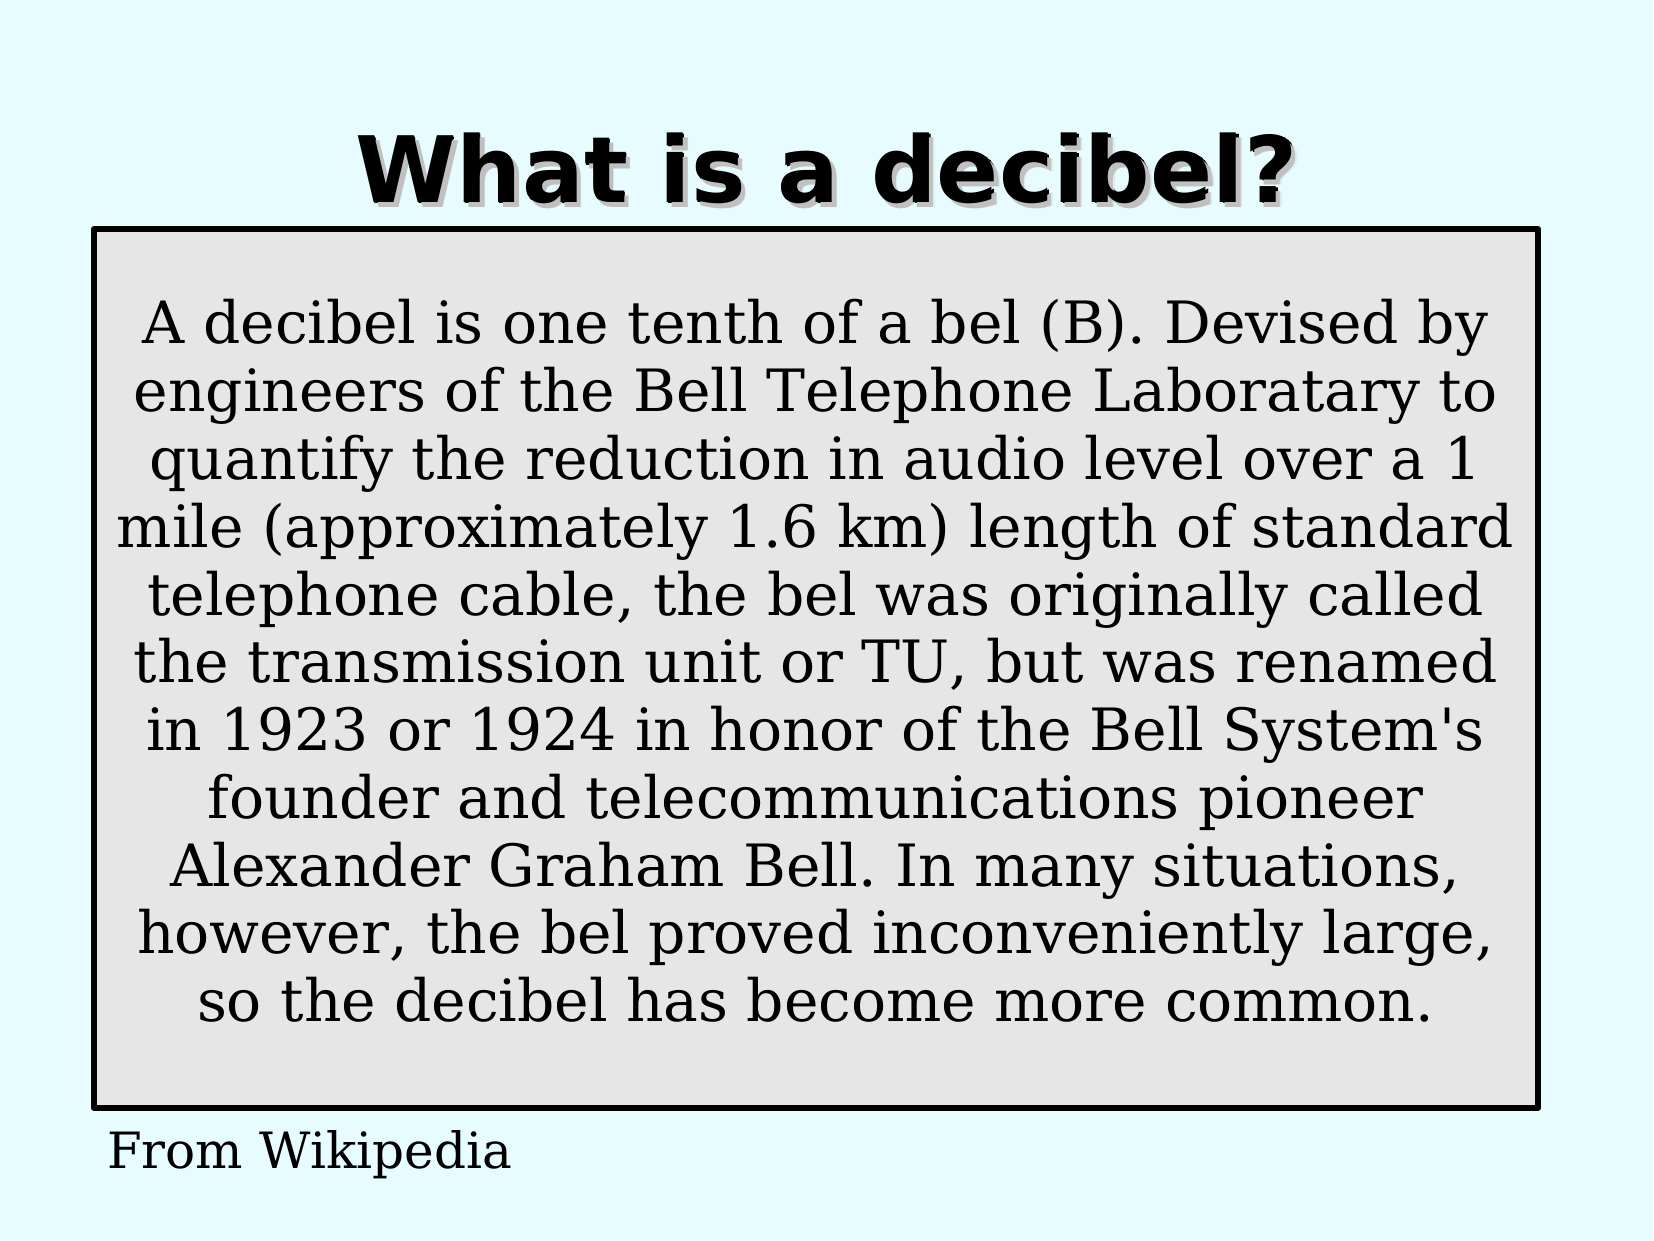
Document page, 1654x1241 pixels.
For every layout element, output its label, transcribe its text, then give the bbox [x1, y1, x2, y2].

text_box From Wikipedia [107, 1121, 513, 1180]
text_box A decibel is one tenth of a bel (B). Devised by engineers of the Bell Telephone Laboratary to quantify the reduction in audio level over a 1 mile (approximately 1.6 km) length of standard telephone cable, the bel was originally called the transmission unit or TU, but was renamed in 1923 or 1924 in honor of the Bell System's founder and telecommunications pioneer Alexander Graham Bell. In many situations, however, the bel proved inconveniently large, so the decibel has become more common. [93, 229, 1539, 1108]
title What is a decibel? [121, 67, 1534, 226]
